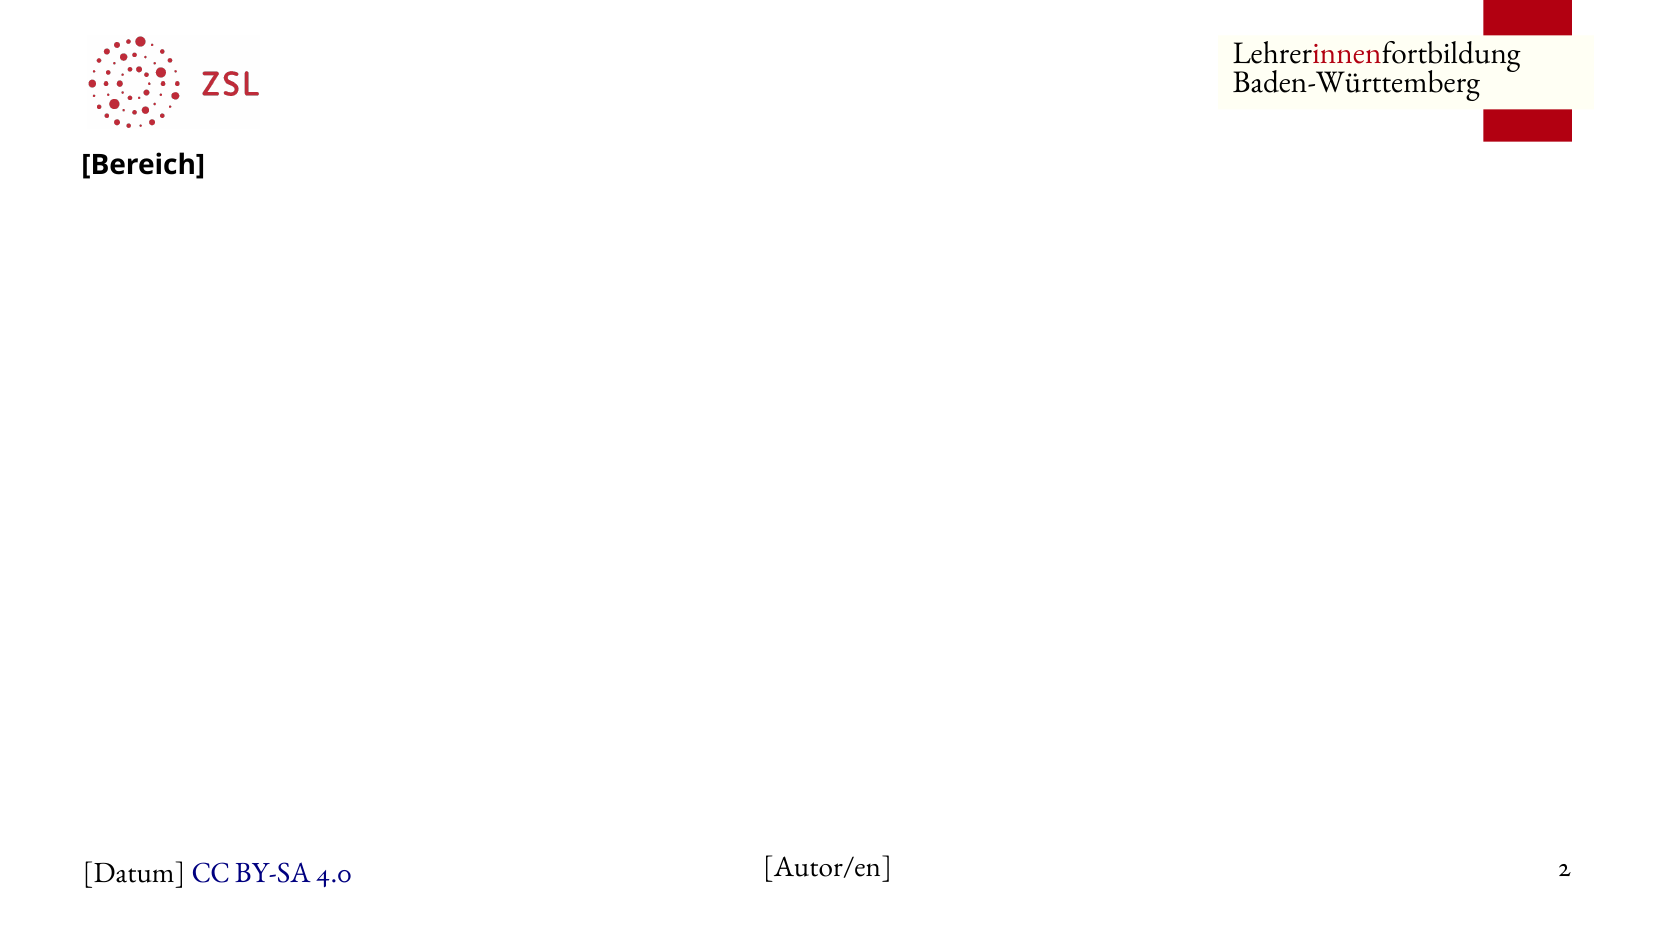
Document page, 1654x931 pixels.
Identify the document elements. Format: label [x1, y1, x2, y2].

picture [87, 35, 260, 129]
